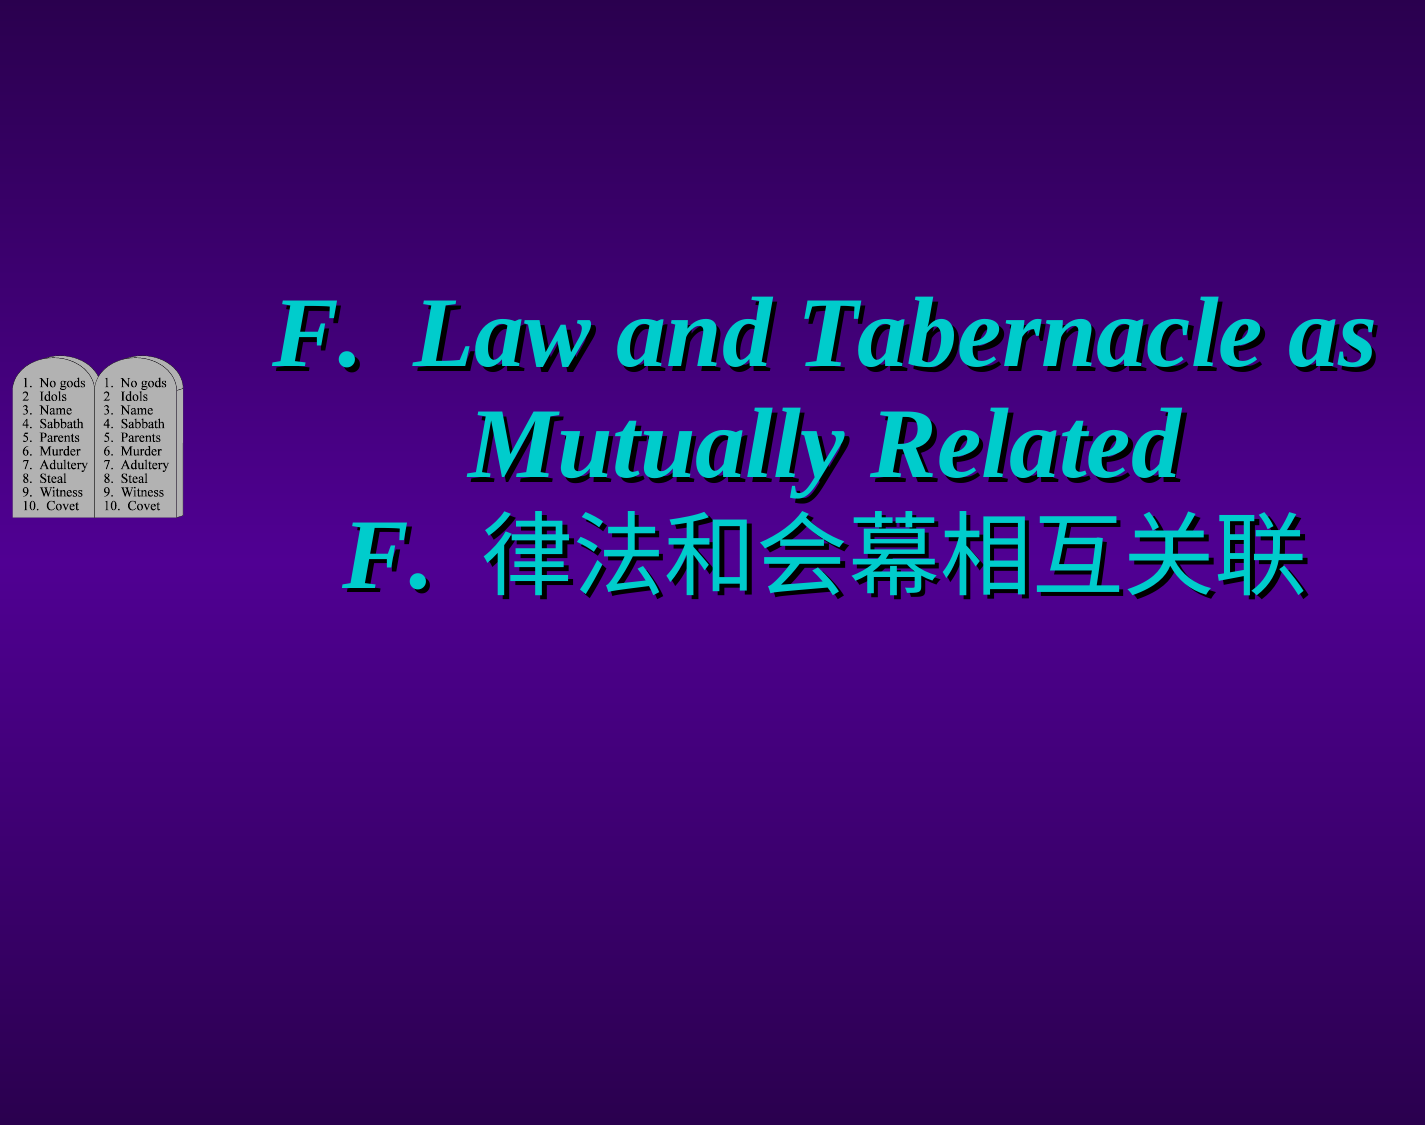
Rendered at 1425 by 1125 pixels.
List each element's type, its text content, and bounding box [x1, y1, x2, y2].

title F. Law and Tabernacle as Mutually Related F. 律法和会幕相互关联 [225, 270, 1425, 618]
